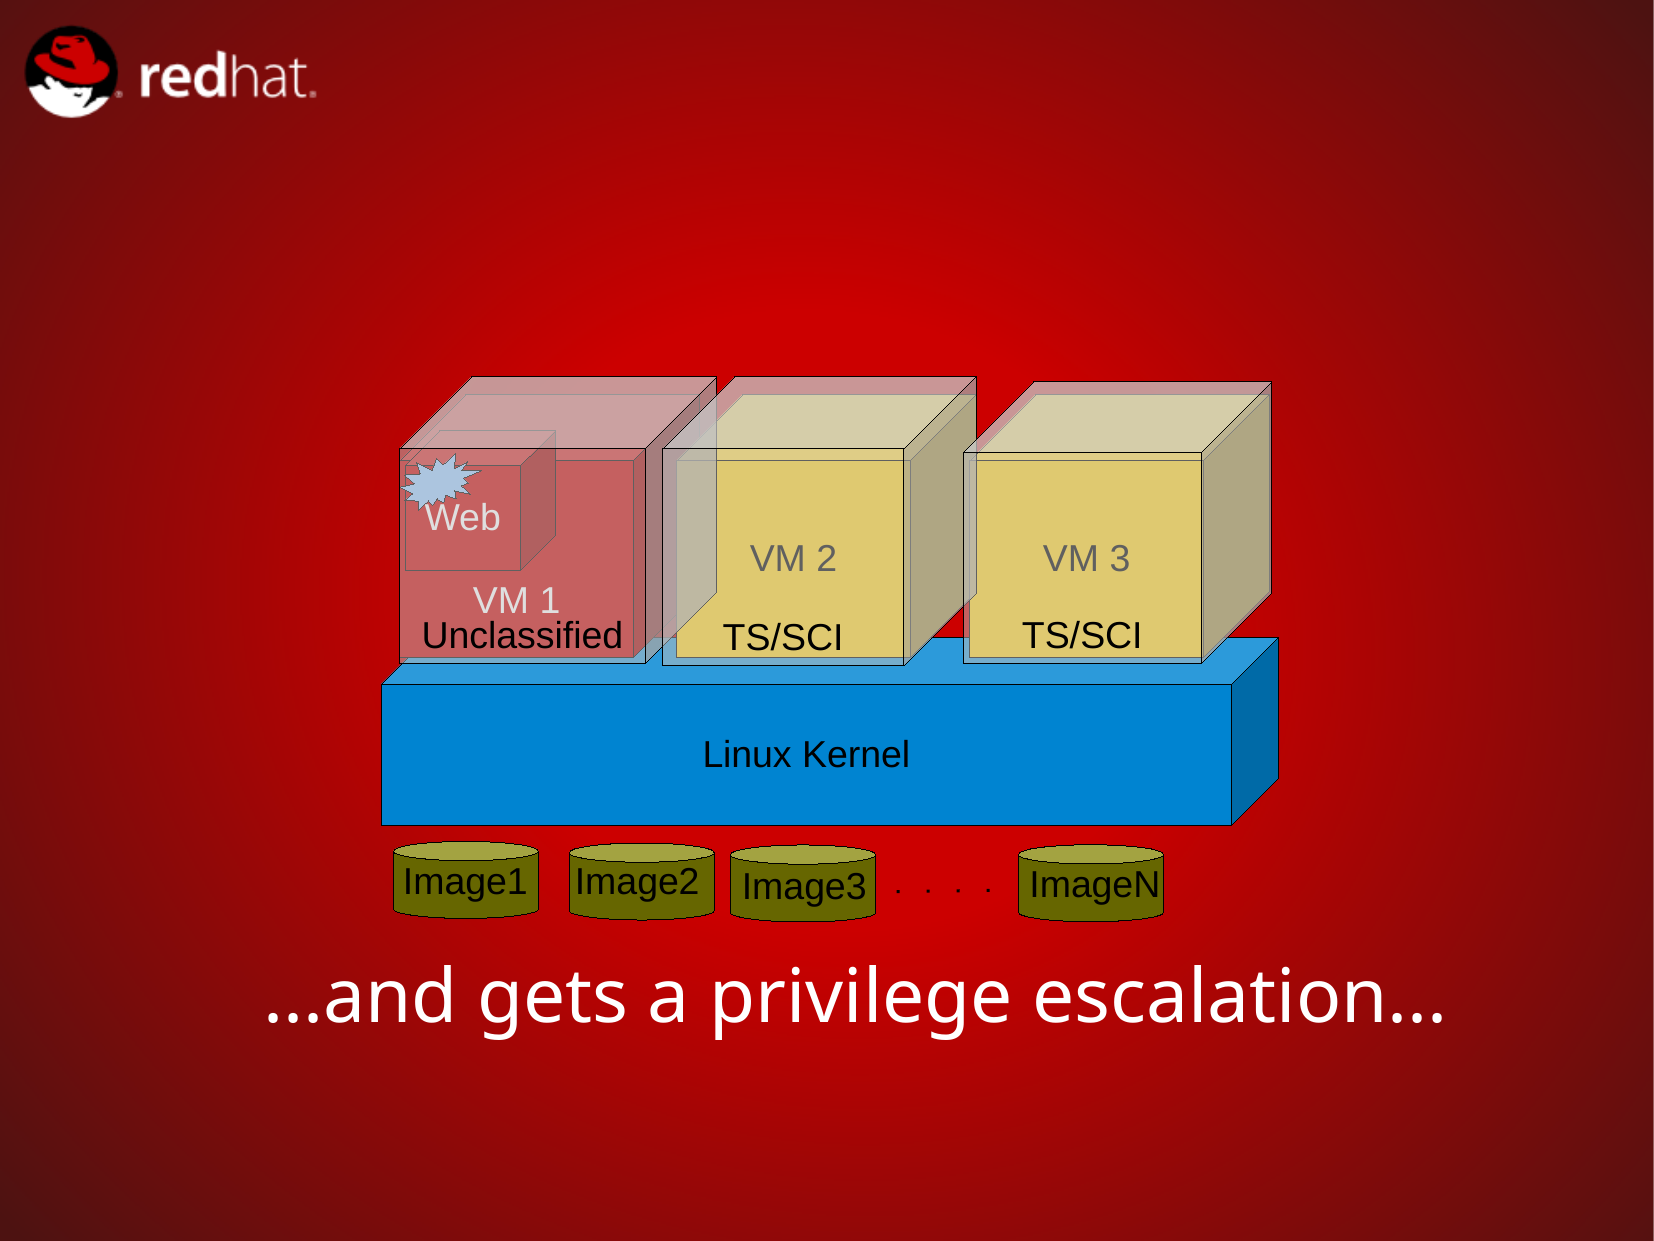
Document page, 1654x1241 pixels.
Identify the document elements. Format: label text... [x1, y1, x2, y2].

text_box Image3 [727, 858, 882, 916]
text_box TS/SCI [662, 449, 903, 666]
text_box ImageN [1009, 856, 1180, 913]
text_box [395, 911, 537, 919]
text_box Unclassified [399, 449, 645, 664]
picture [0, 0, 1654, 1241]
text_box [736, 916, 871, 922]
text_box Image2 [559, 852, 715, 910]
text_box Linux Kernel [381, 685, 1231, 826]
text_box Image1 [388, 853, 543, 911]
text_box TS/SCI [963, 453, 1201, 664]
text_box ...and gets a privilege escalation... [192, 935, 1520, 1038]
text_box [569, 910, 715, 921]
text_box [1019, 913, 1163, 922]
